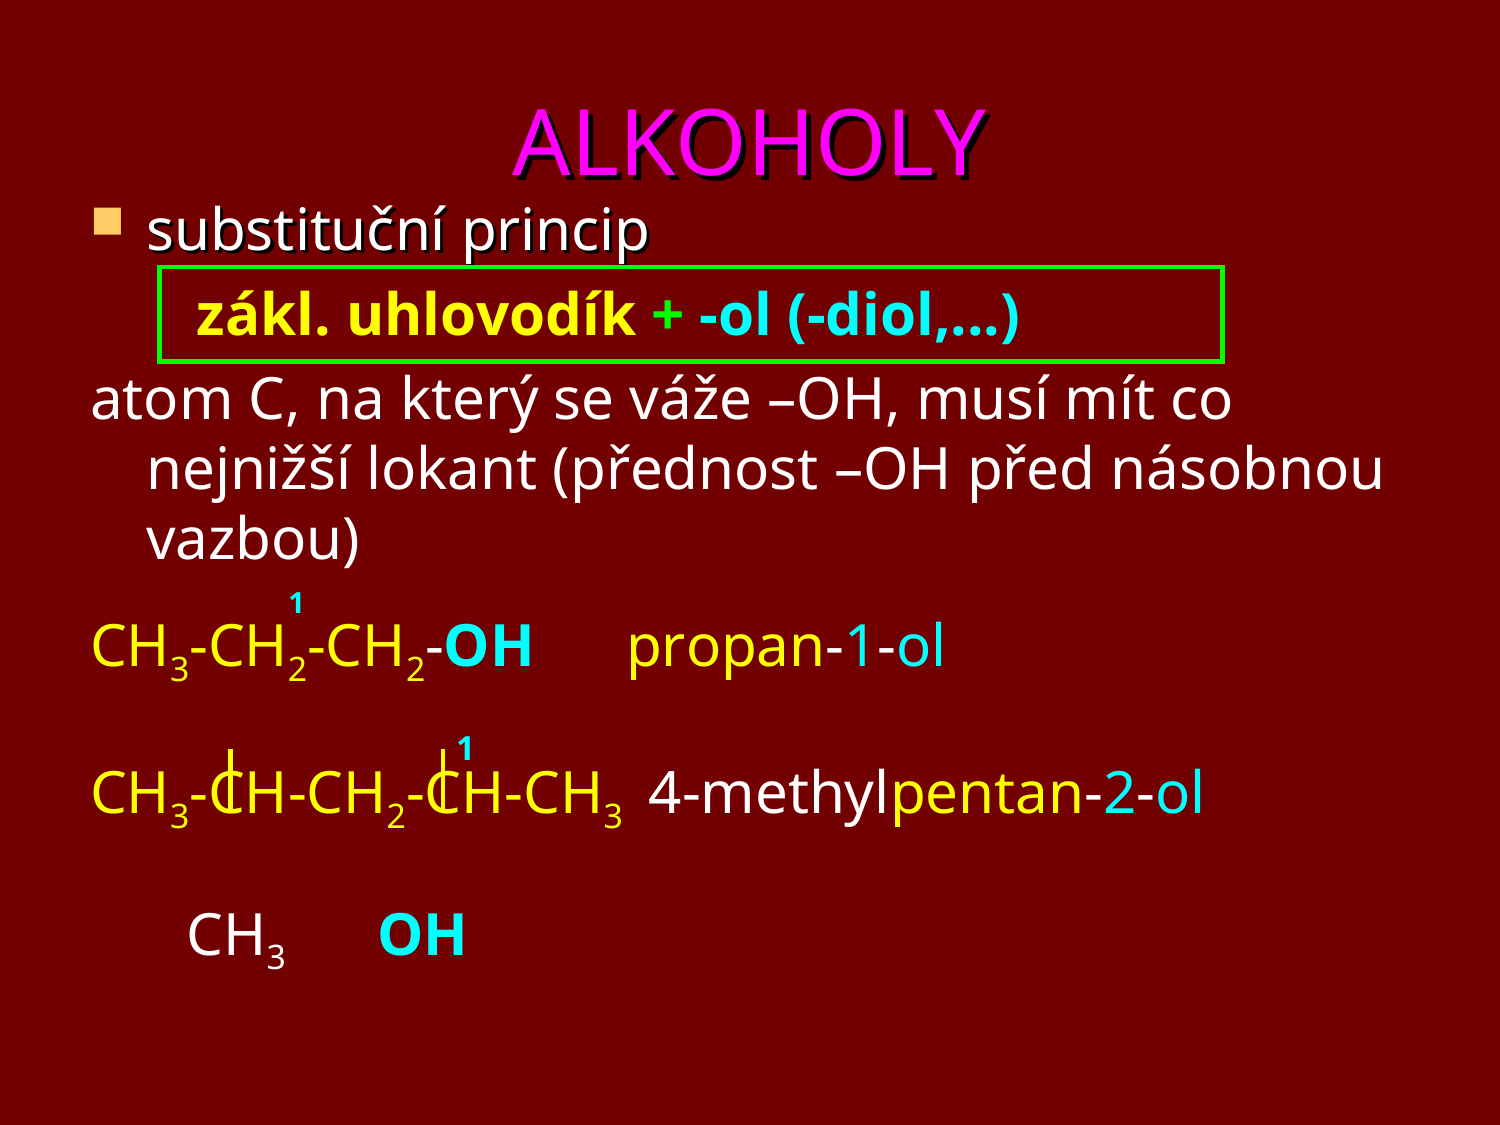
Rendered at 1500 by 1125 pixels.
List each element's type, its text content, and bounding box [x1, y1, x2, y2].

list substituční princip zákl. uhlovodík + -ol (-diol,...) atom C, na který se váže –OH, musí mít co nejnižší lokant (přednost –OH před násobnou vazbou) 1 CH3-CH2-CH2-OH propan-1-ol 1 CH3-CH-CH2-CH-CH3 4-methylpentan-2-ol CH3 OH [75, 184, 1426, 1000]
text_box [159, 267, 1223, 362]
title ALKOHOLY [75, 45, 1426, 184]
